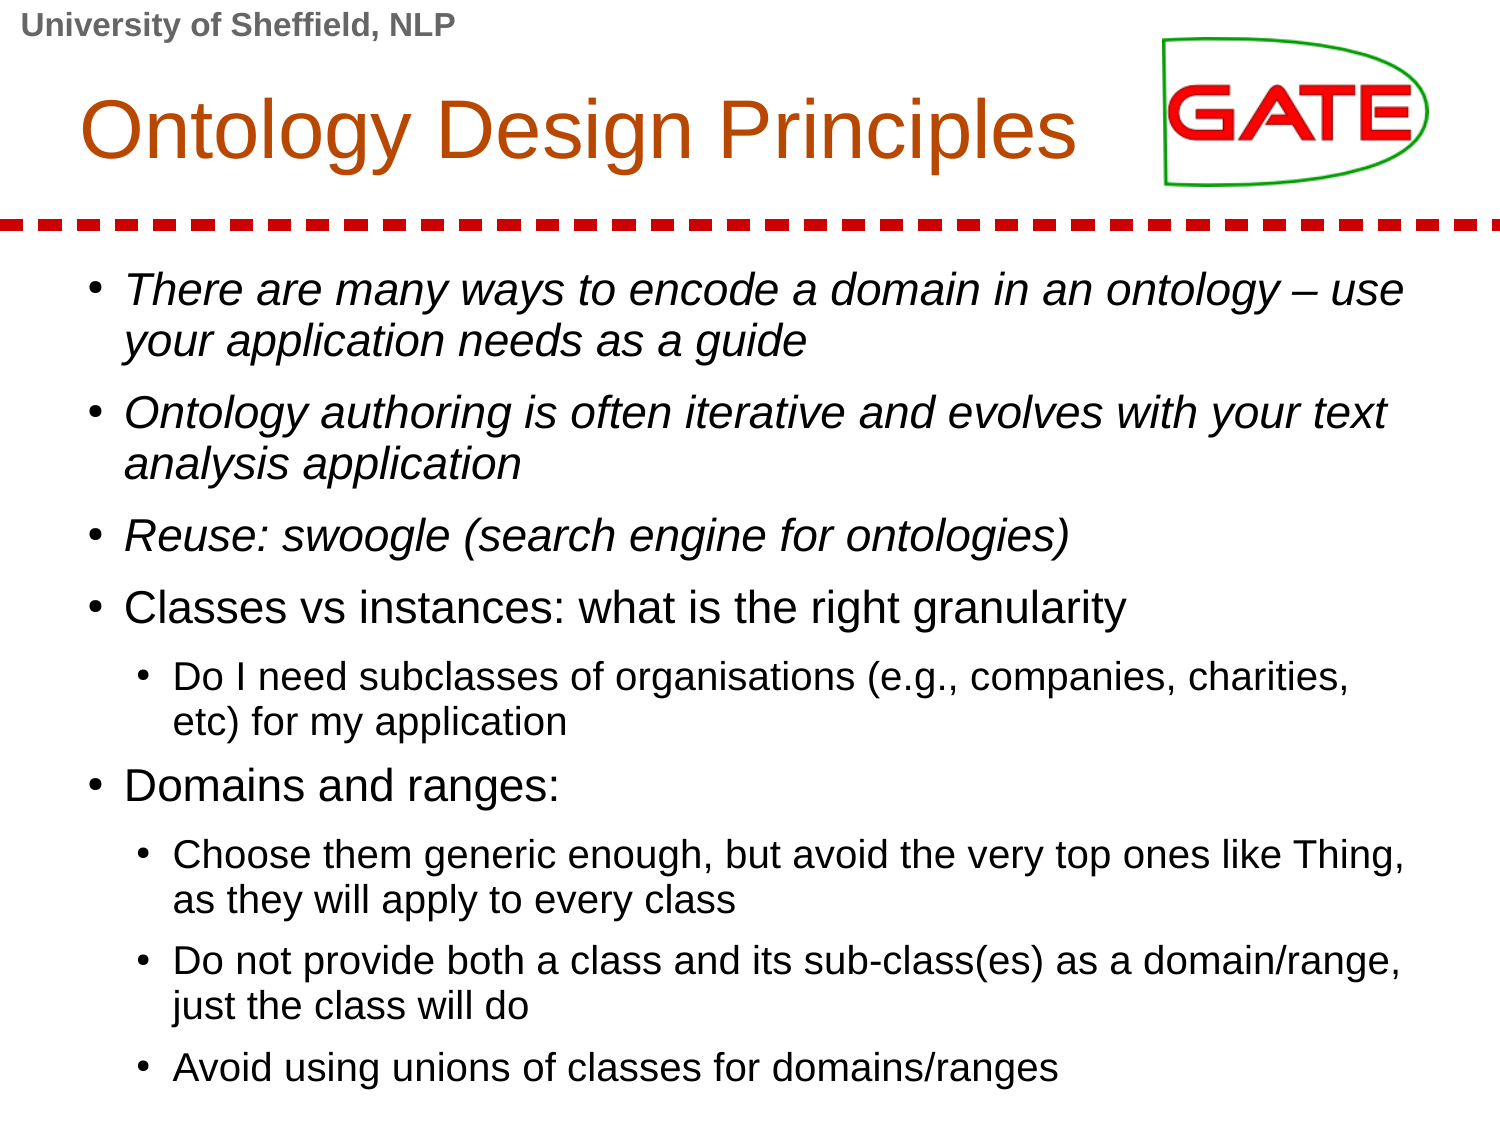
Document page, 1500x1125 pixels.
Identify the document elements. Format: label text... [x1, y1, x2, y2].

title Ontology Design Principles [79, 62, 1149, 197]
list There are many ways to encode a domain in an ontology – use your application needs as a guide Ontology authoring is often iterative and evolves with your text analysis application Reuse: swoogle (search engine for ontologies) Classes vs instances: what is the right granularity Do I need subclasses of organisations (e.g., companies, charities, etc) for my application Domains and ranges: Choose them generic enough, but avoid the very top ones like Thing, as they will apply to every class Do not provide both a class and its sub-class(es) as a domain/range, just the class will do Avoid using unions of classes for domains/ranges [75, 263, 1425, 1092]
picture [1162, 37, 1429, 187]
